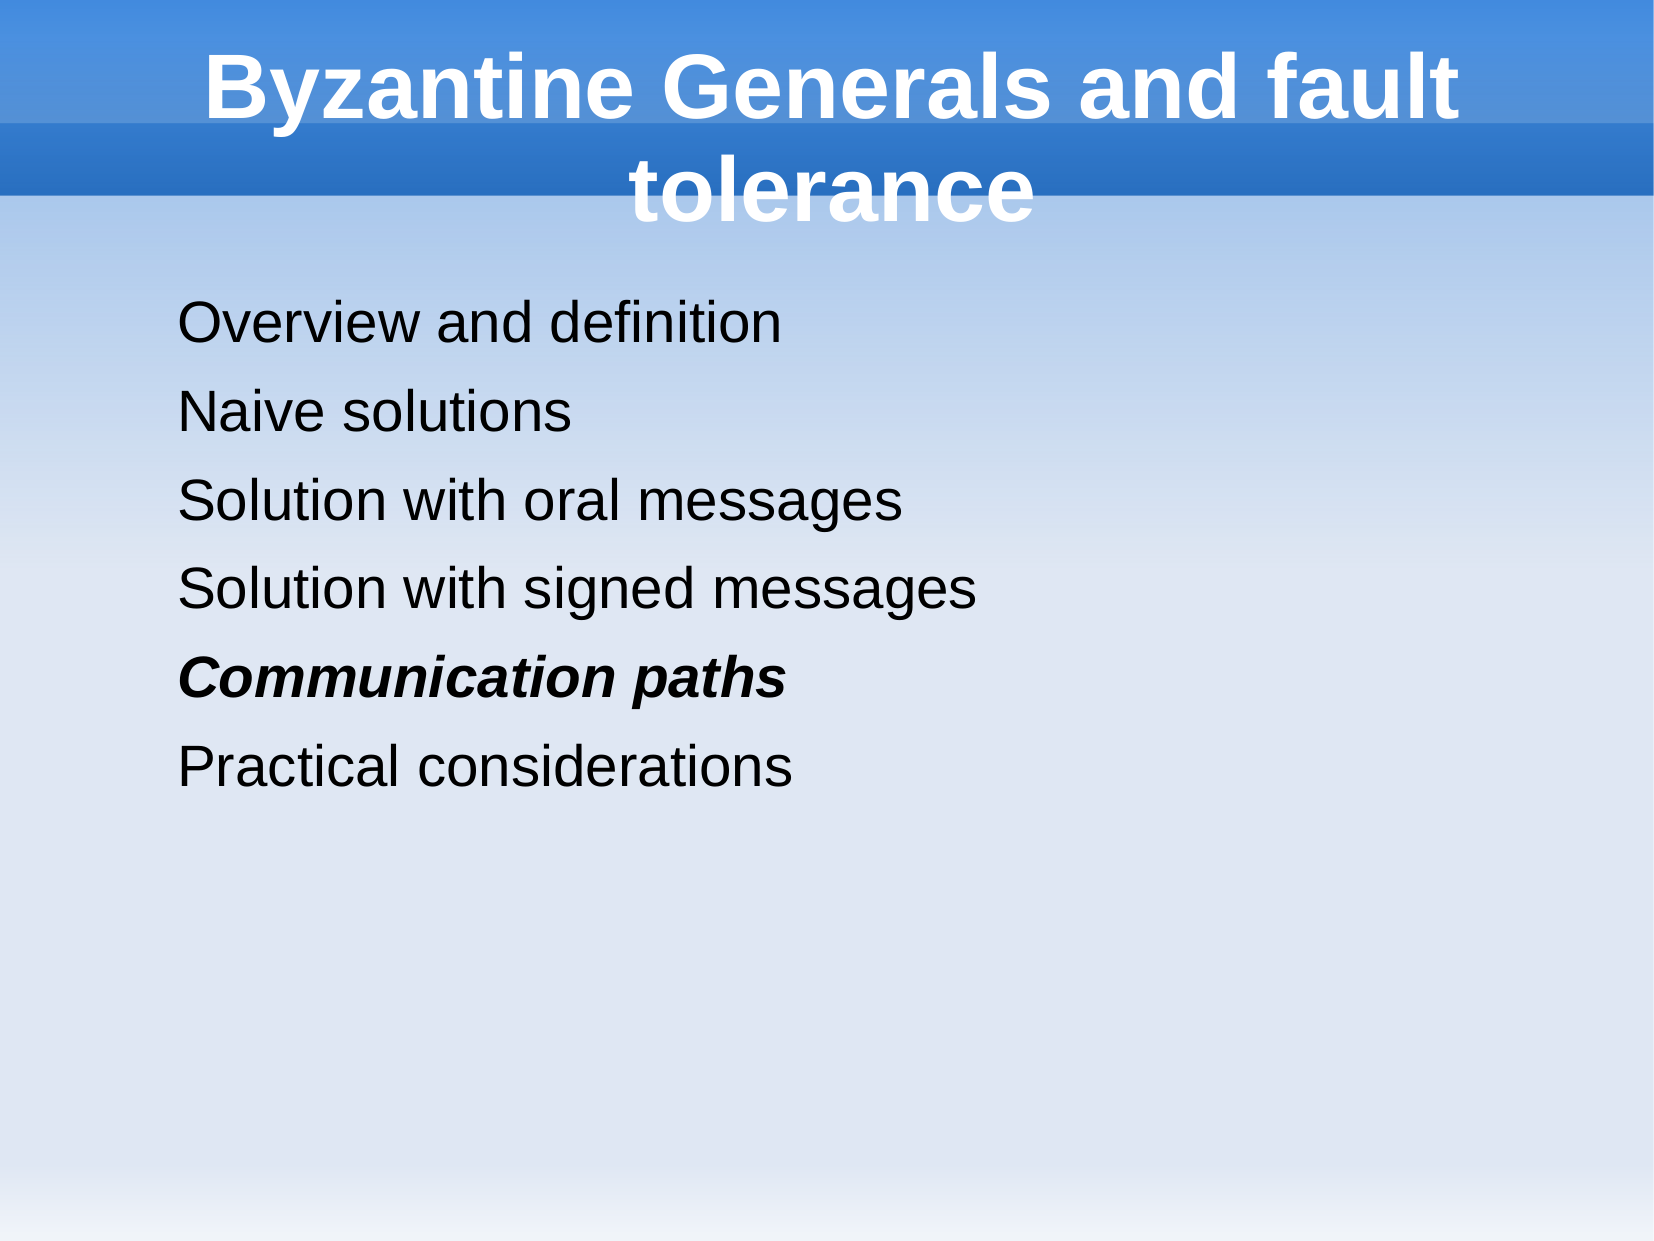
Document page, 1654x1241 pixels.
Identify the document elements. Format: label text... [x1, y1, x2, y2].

picture [0, 0, 1654, 1241]
list Overview and definition Naive solutions Solution with oral messages Solution with signed messages Communication paths Practical considerations [82, 290, 1571, 1109]
title Byzantine Generals and fault tolerance [88, 0, 1577, 278]
